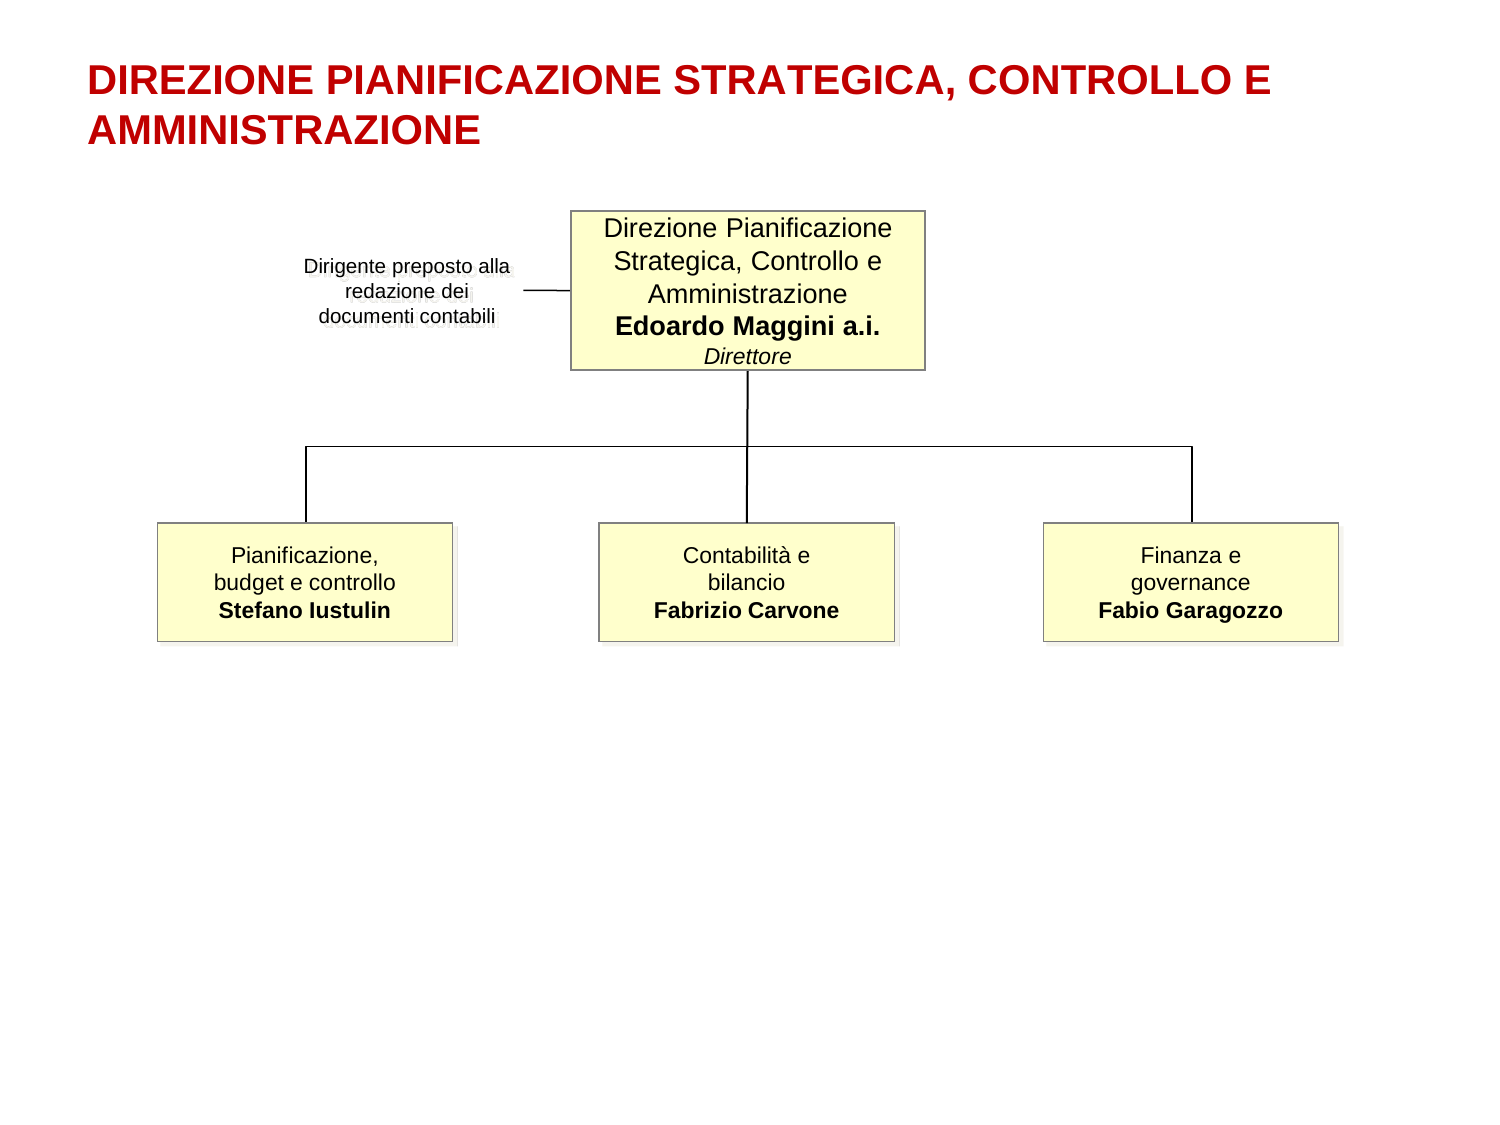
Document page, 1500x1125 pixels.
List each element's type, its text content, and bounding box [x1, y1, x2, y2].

text_box DIREZIONE PIANIFICAZIONE STRATEGICA, CONTROLLO E AMMINISTRAZIONE [72, 45, 1462, 128]
picture [156, 203, 1344, 647]
